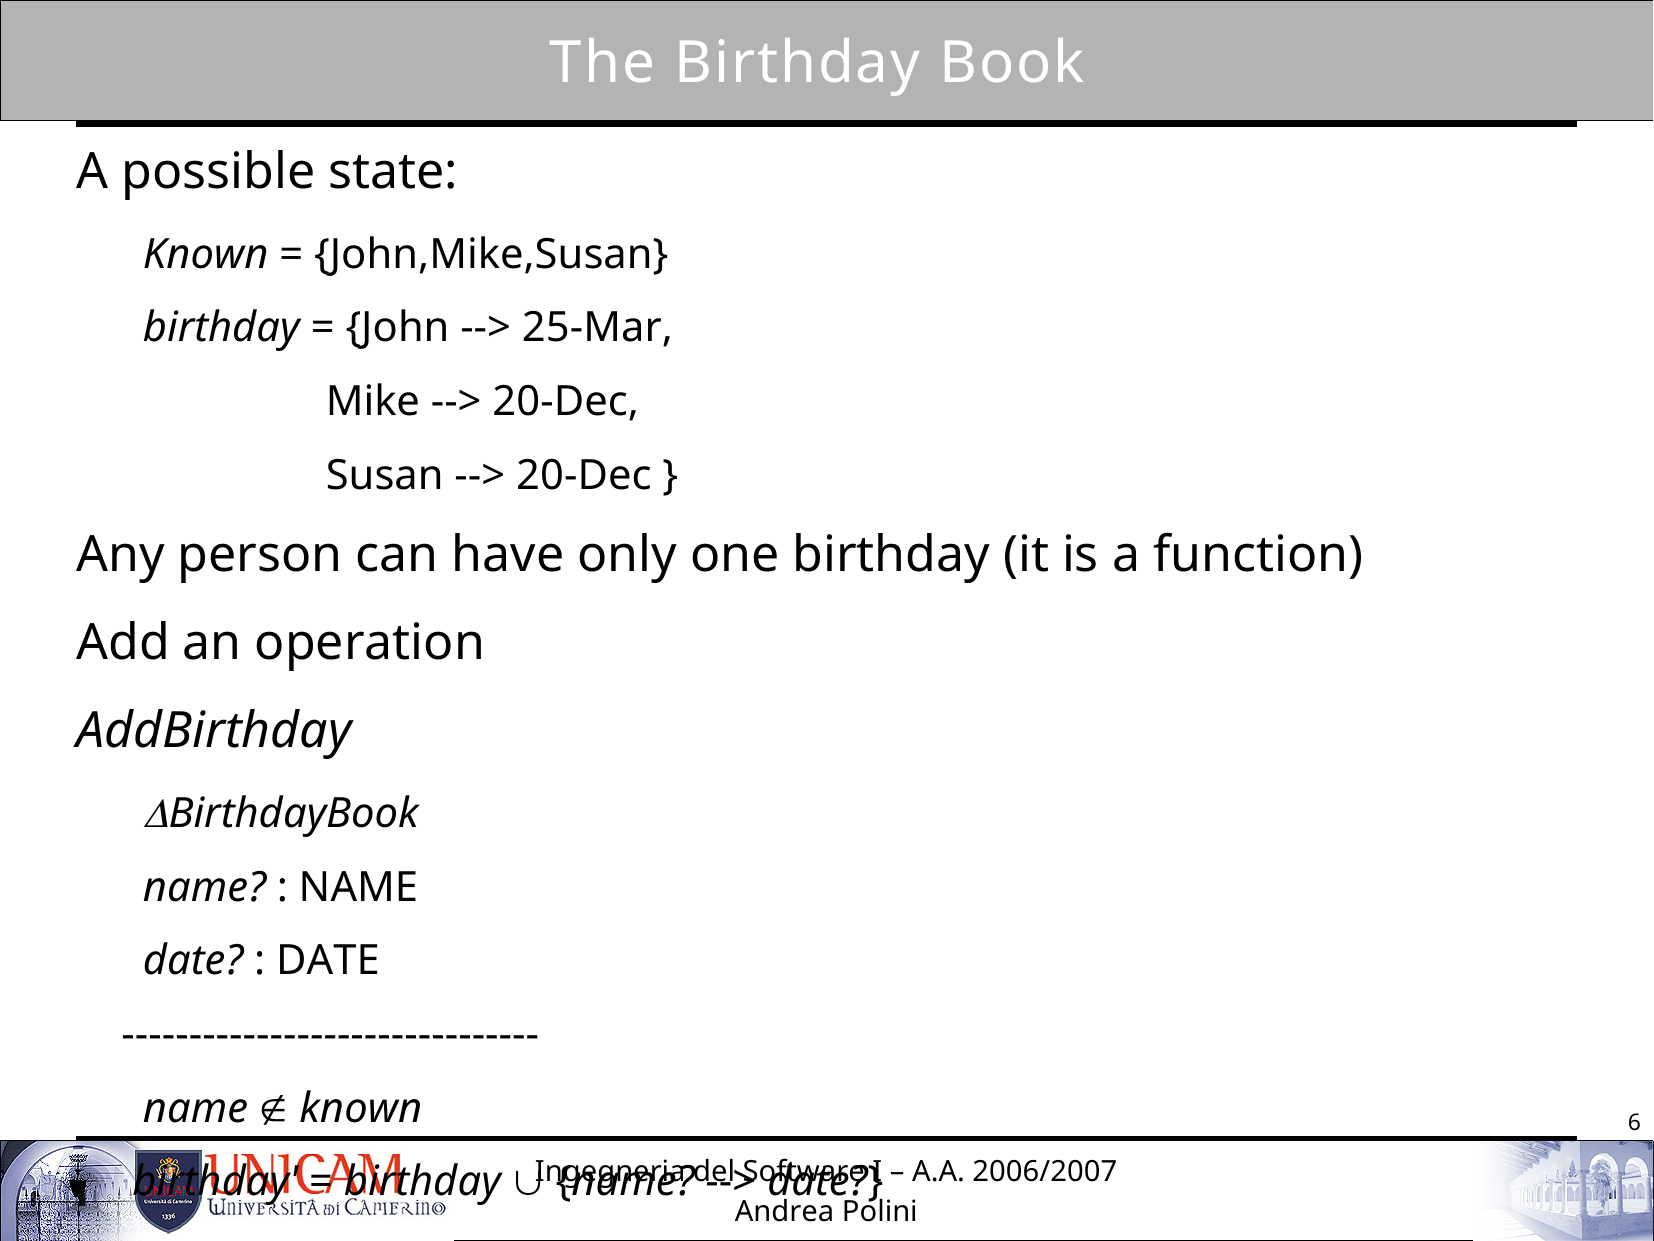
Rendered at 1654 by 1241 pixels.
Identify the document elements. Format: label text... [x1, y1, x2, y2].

picture [0, 1141, 454, 1241]
picture [1473, 1141, 1654, 1241]
picture [439, 1175, 450, 1192]
title The Birthday Book [0, 0, 1653, 121]
list A possible state: Known = {John,Mike,Susan} birthday = {John --> 25-Mar, Mike --> 20-Dec, Susan --> 20-Dec } Any person can have only one birthday (it is a function) Add an operation AddBirthday BirthdayBook name? : NAME date? : DATE ------------------------------- name  known birthday' = birthday  {name? --> date?} [76, 135, 1577, 1128]
